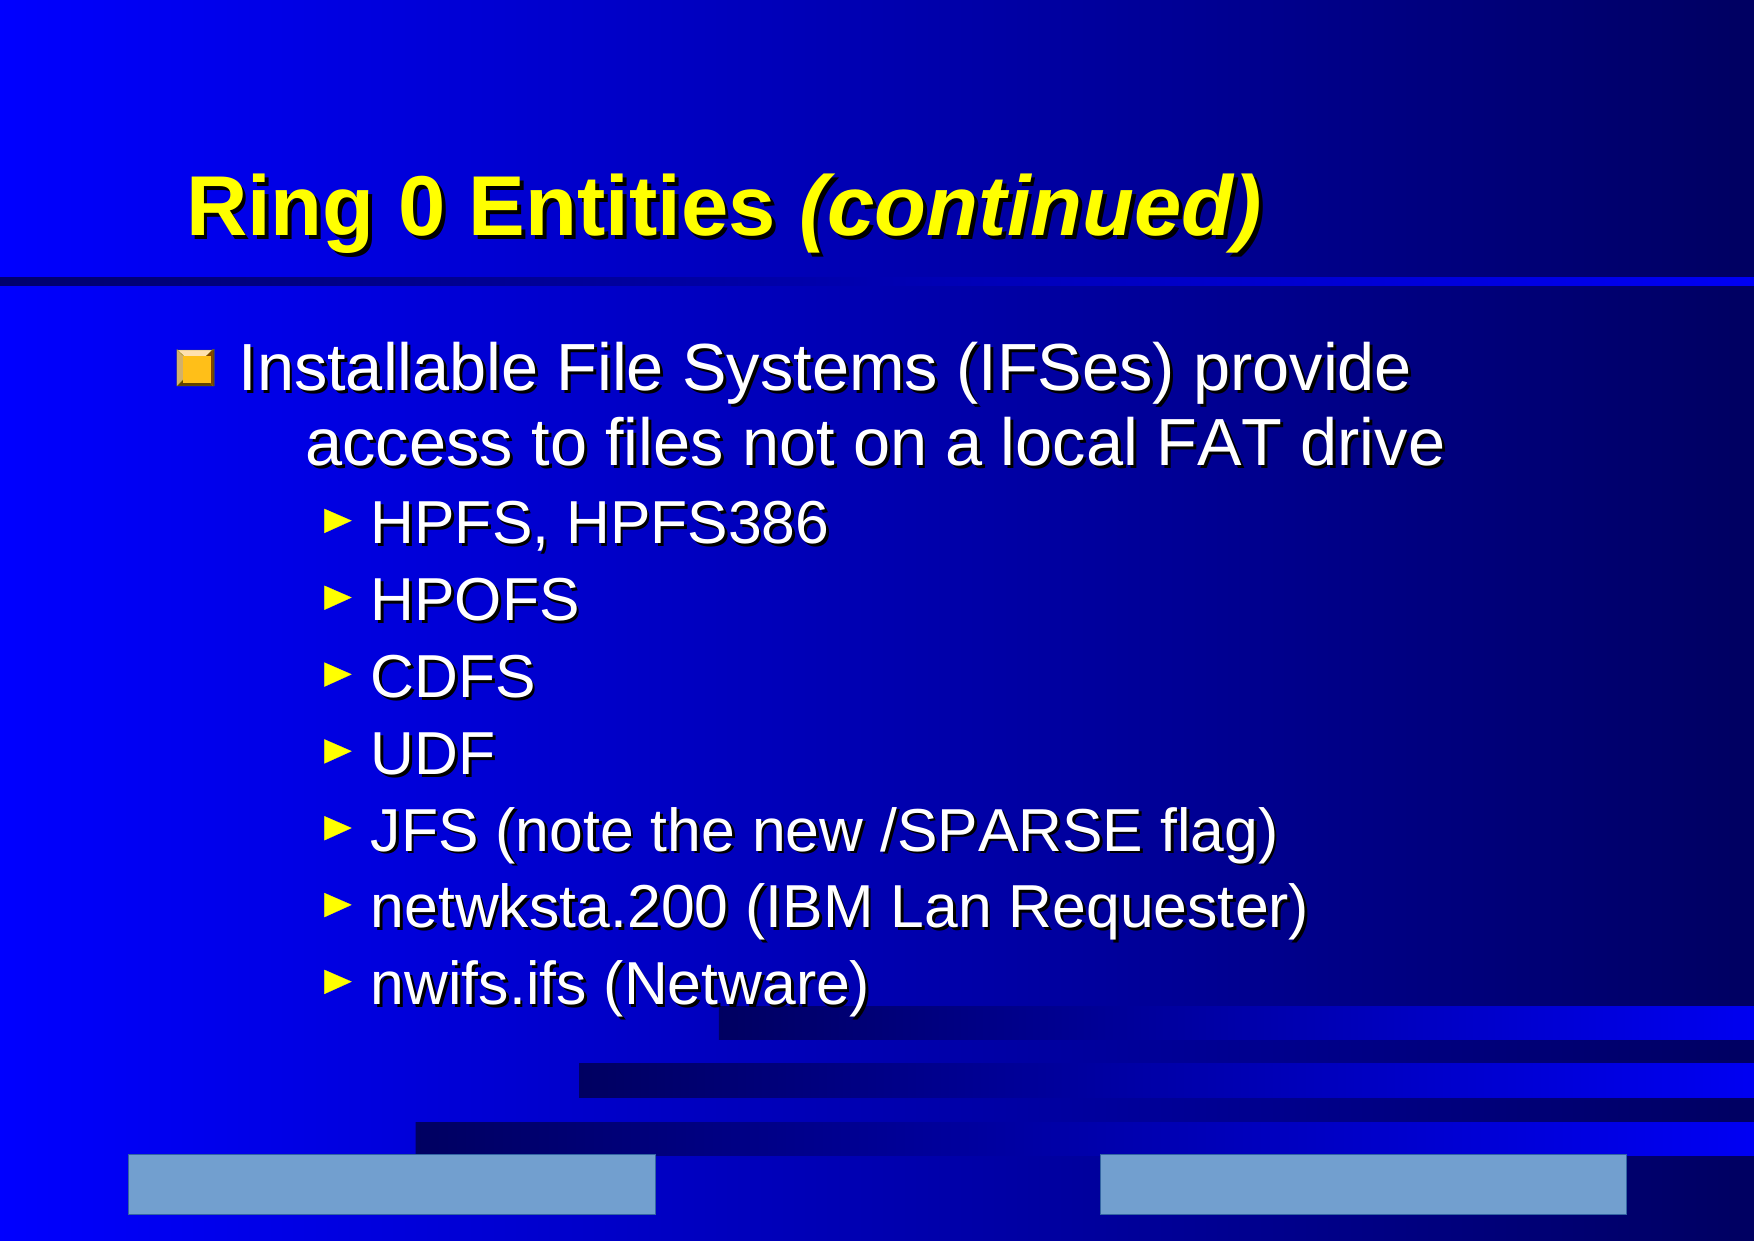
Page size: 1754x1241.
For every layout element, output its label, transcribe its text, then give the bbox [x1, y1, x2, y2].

text_box Installable File Systems (IFSes) provide access to files not on a local FAT drive HPFS, HPFS386 HPOFS CDFS UDF JFS (note the new /SPARSE flag) netwksta.200 (IBM Lan Requester) nwifs.ifs (Netware) [172, 330, 1583, 1088]
text_box Ring 0 Entities (continued) [186, 69, 1573, 254]
